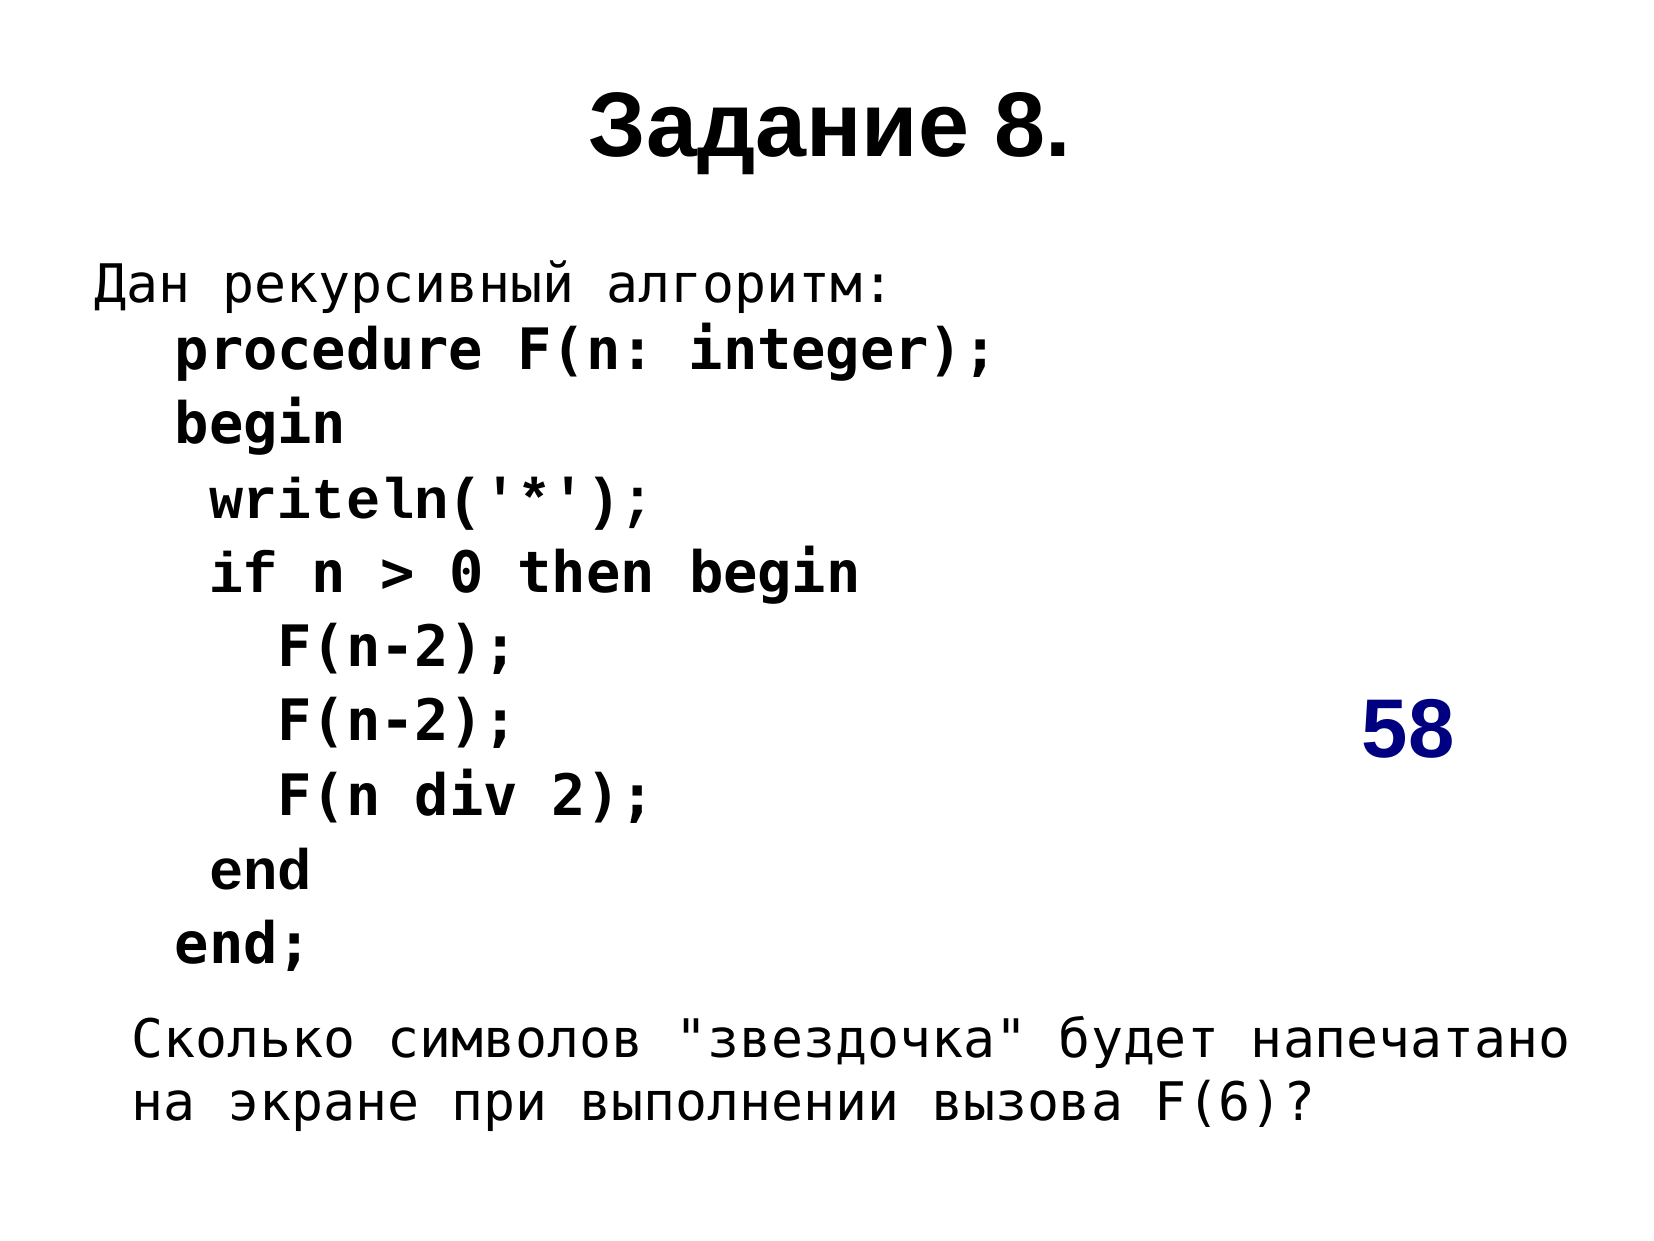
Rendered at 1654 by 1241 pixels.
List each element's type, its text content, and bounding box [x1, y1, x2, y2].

list Дан рекурсивный алгоритм: procedure F(n: integer); begin writeln('*'); if n > 0 then begin F(n-2); F(n-2); F(n div 2); end end; Сколько символов "звездочка" будет напечатано на экране при выполнении вызова F(6)? [58, 241, 1609, 1194]
text_box 58 [1299, 675, 1518, 832]
title Задание 8. [82, 45, 1571, 241]
